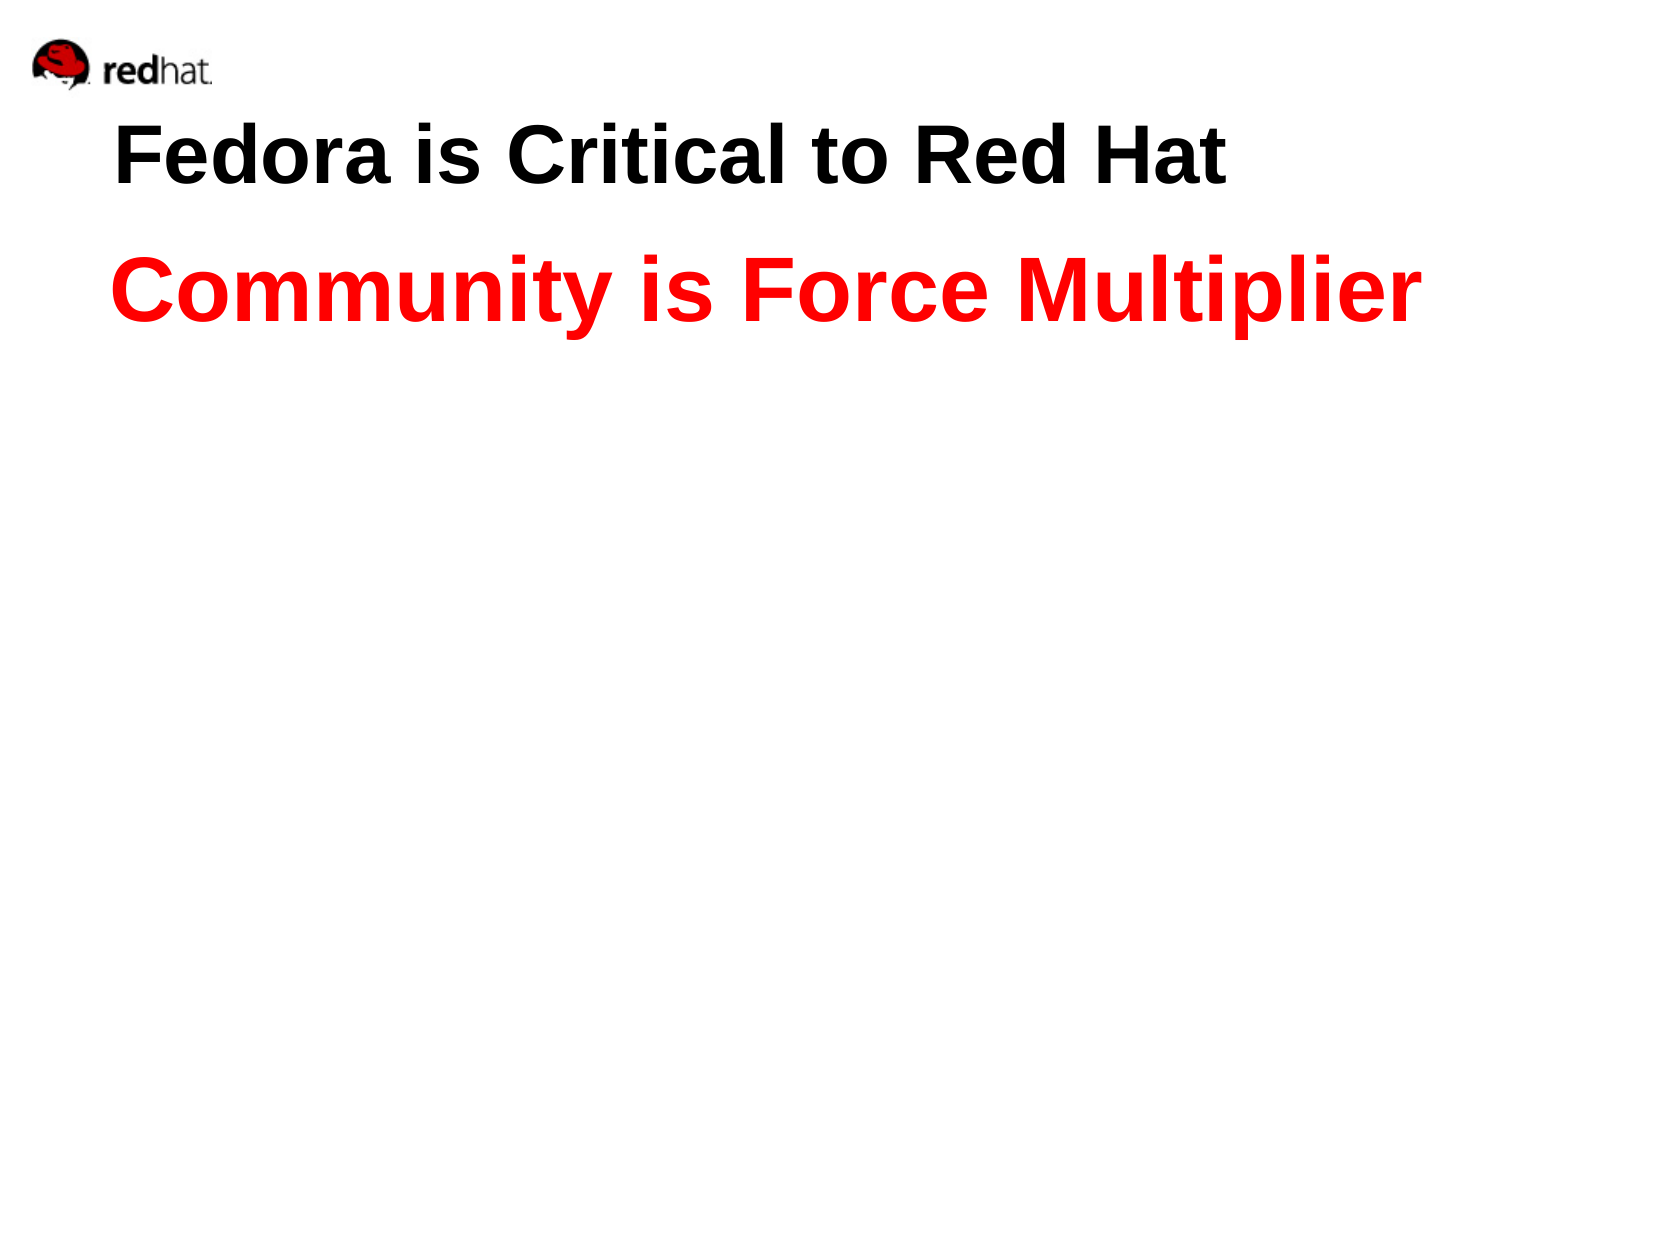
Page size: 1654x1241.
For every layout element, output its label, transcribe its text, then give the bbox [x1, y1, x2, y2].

list Community is Force Multiplier [109, 238, 1515, 1107]
picture [31, 37, 212, 98]
title Fedora is Critical to Red Hat [113, 92, 1519, 218]
